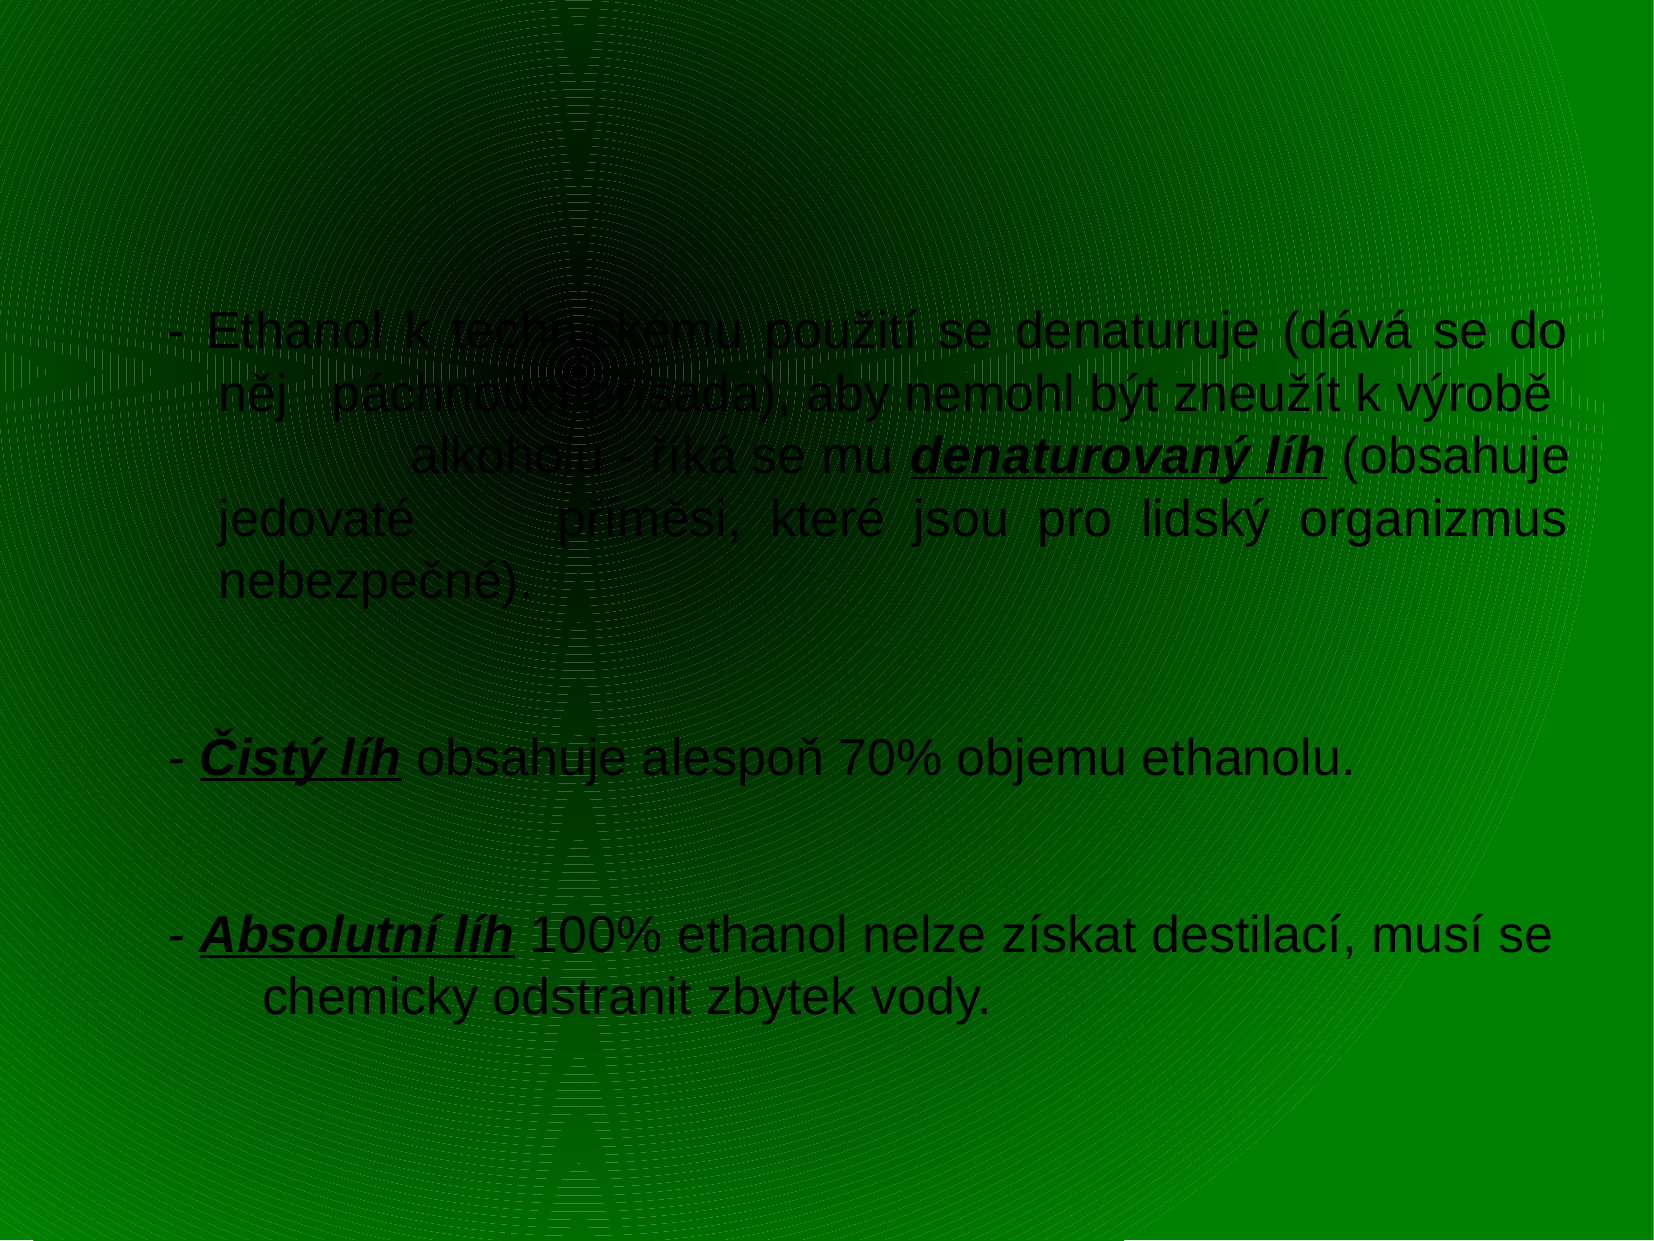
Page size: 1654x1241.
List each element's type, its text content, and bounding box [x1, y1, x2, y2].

list - Ethanol k technickému použití se denaturuje (dává se do něj páchnoucí přísada), aby nemohl být zneužít k výrobě alkoholu - říká se mu denaturovaný líh (obsahuje jedovaté příměsi, které jsou pro lidský organizmus nebezpečné). - Čistý líh obsahuje alespoň 70% objemu ethanolu. - Absolutní líh 100% ethanol nelze získat destilací, musí se chemicky odstranit zbytek vody. [82, 210, 1571, 1030]
